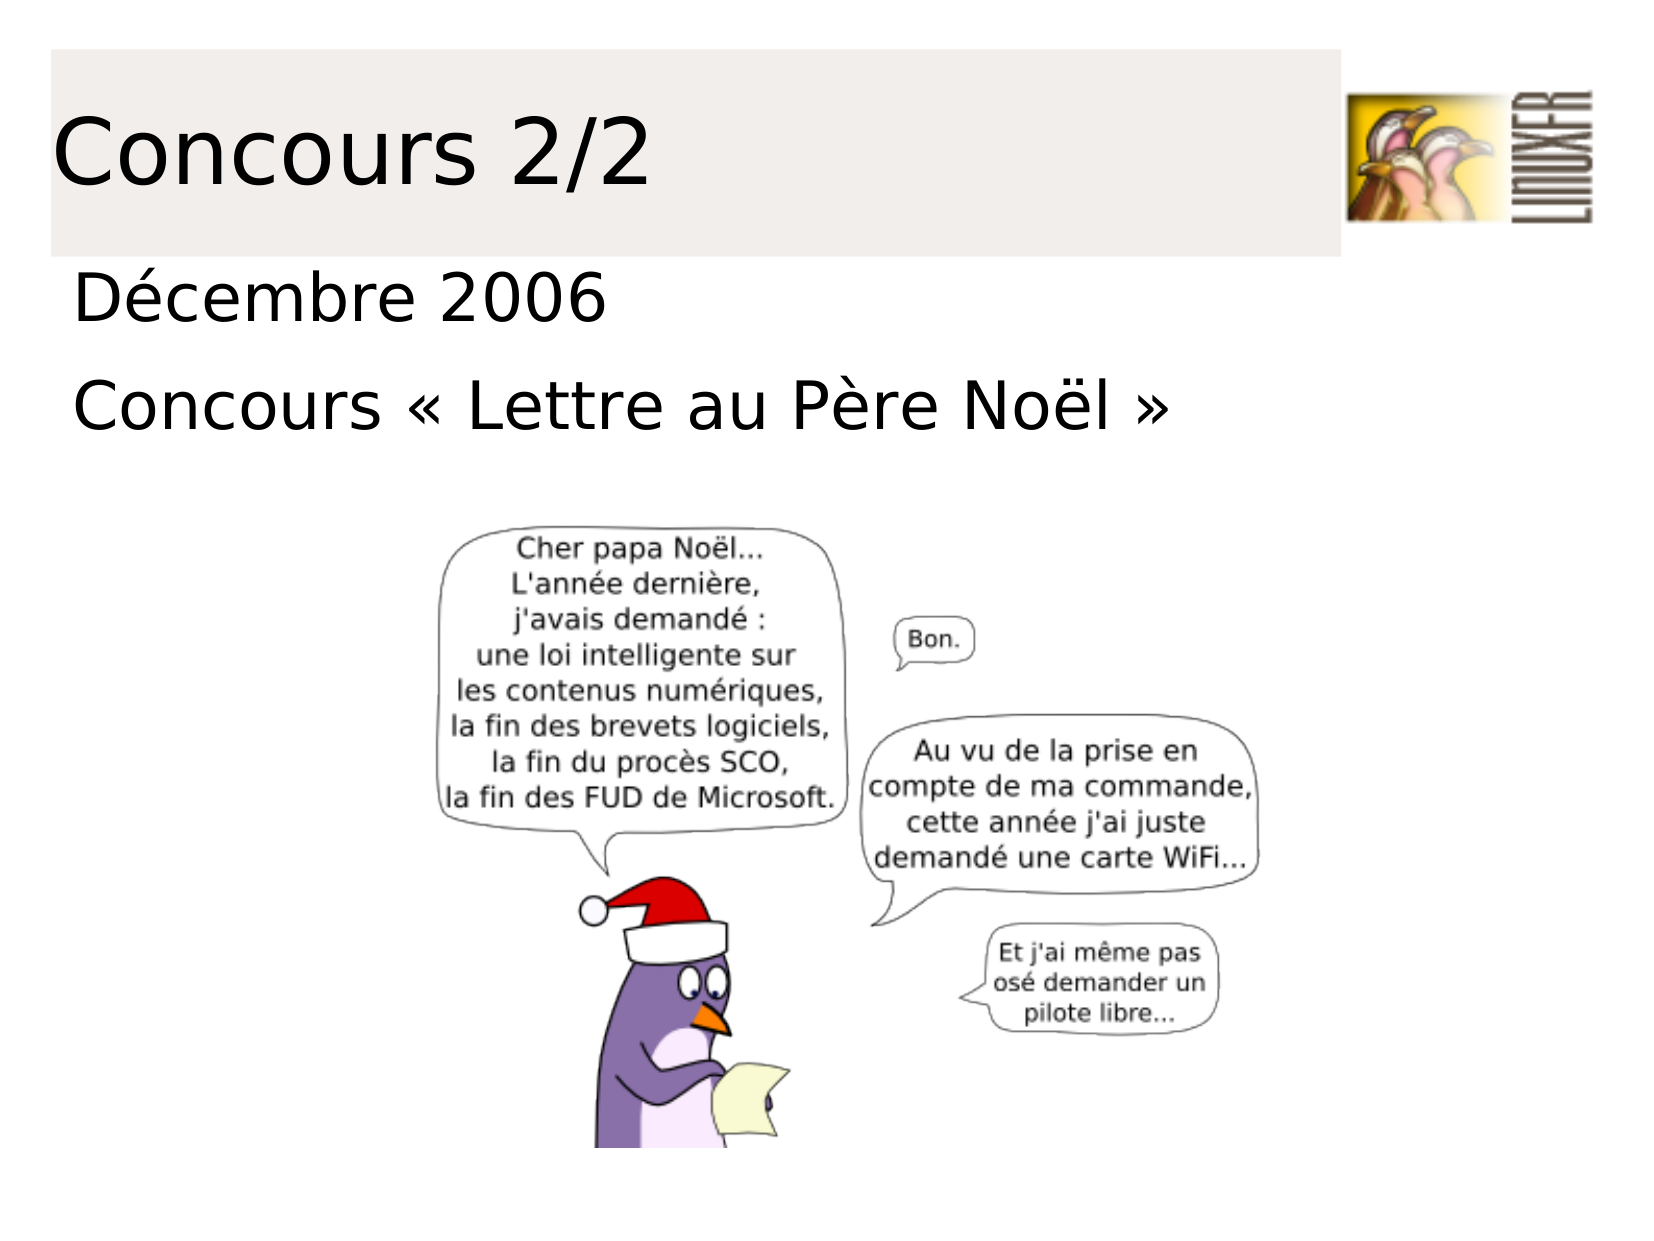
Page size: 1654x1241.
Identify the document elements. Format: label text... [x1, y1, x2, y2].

list Décembre 2006 Concours « Lettre au Père Noël » [54, 259, 1628, 1103]
title Concours 2/2 [51, 49, 1342, 257]
picture [432, 522, 1266, 1148]
picture [1342, 88, 1601, 229]
